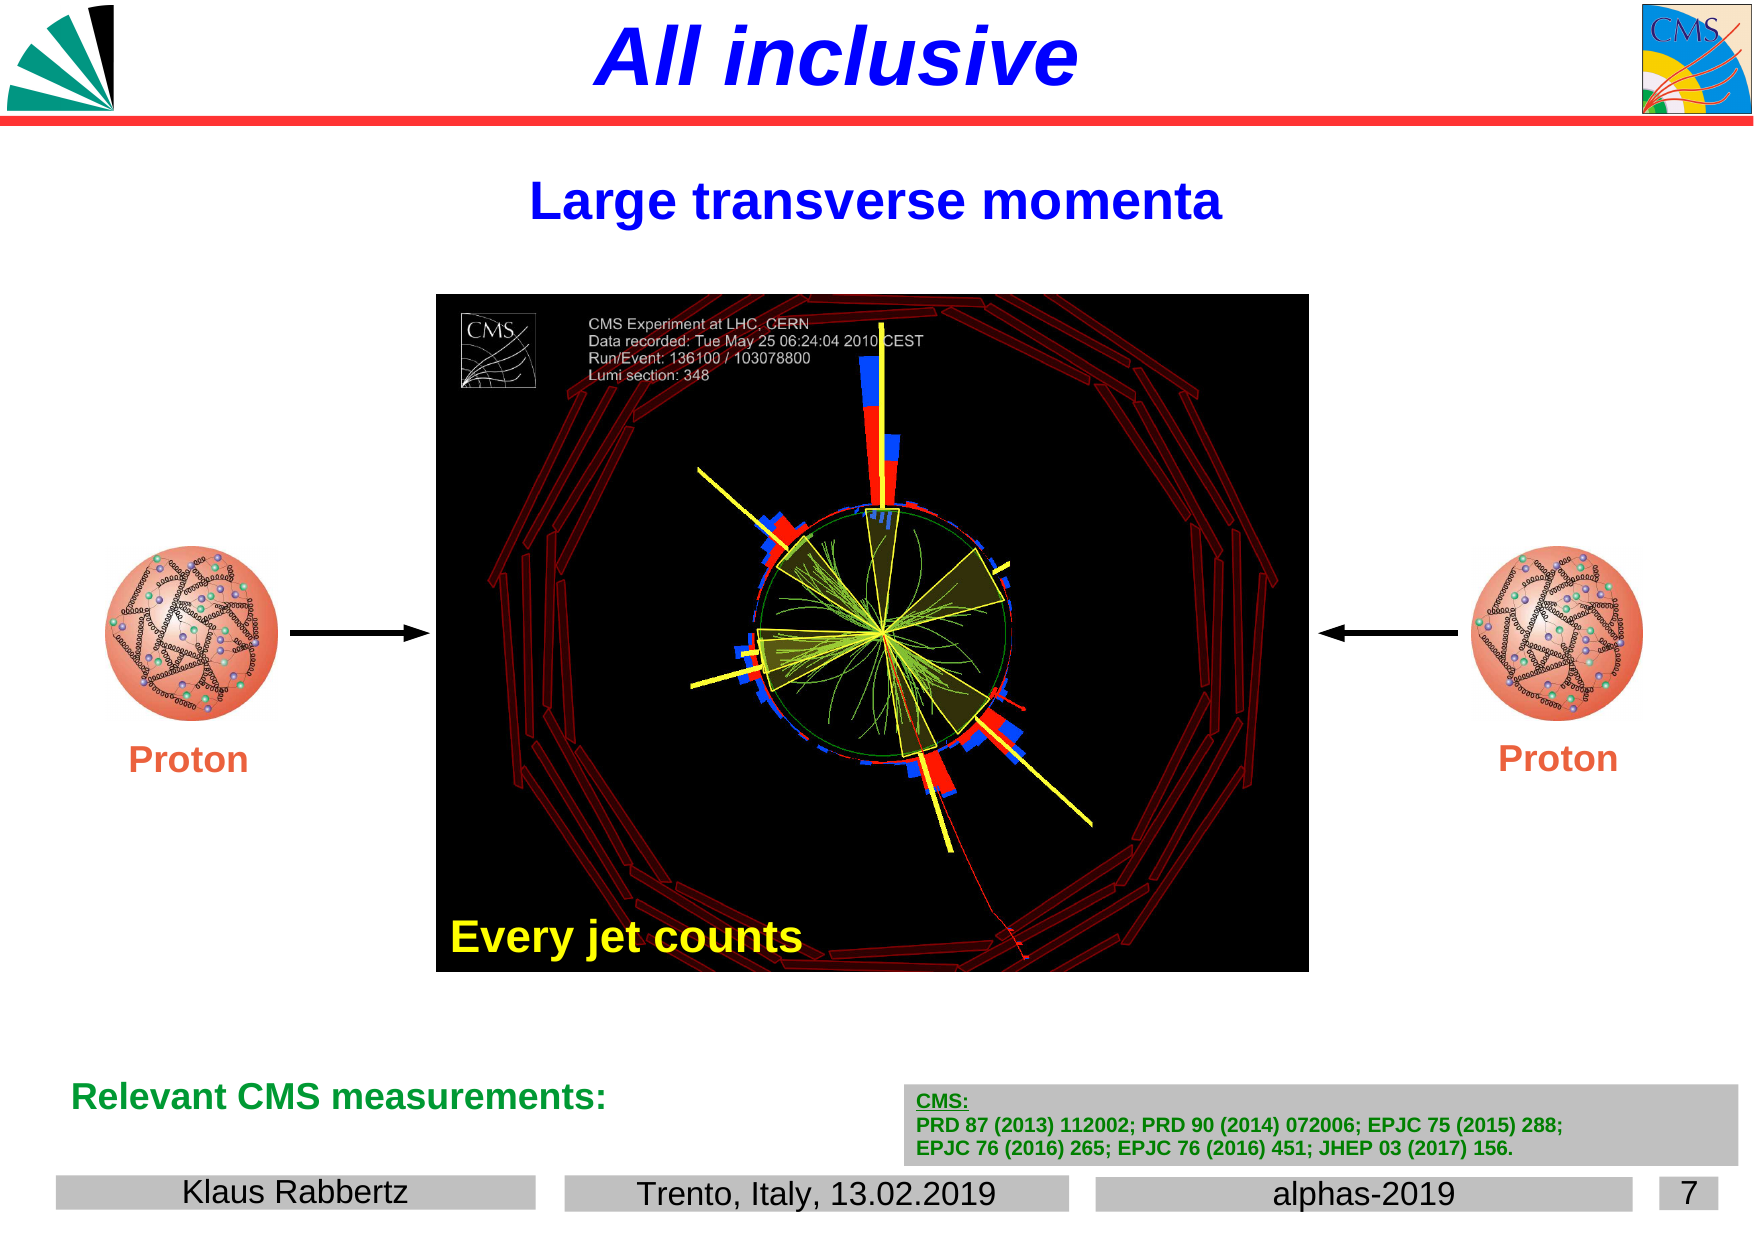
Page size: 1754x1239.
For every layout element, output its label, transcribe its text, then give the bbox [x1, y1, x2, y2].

text_box Proton [1486, 731, 1632, 787]
picture [7, 5, 114, 112]
picture [436, 294, 1309, 973]
picture [1642, 4, 1752, 114]
text_box Every jet counts [437, 904, 816, 968]
text_box Relevant CMS measurements: [59, 1069, 793, 1124]
text_box Proton [116, 732, 263, 787]
text_box CMS: PRD 87 (2013) 112002; PRD 90 (2014) 072006; EPJC 75 (2015) 288; EPJC 76 (2016) 265; EPJC 76 (2016) 451; JHEP 03 (2017) 156. [904, 1084, 1739, 1166]
title All inclusive [129, 0, 1545, 114]
text_box Large transverse momenta [517, 164, 1236, 238]
picture [1471, 546, 1643, 721]
picture [105, 546, 278, 721]
